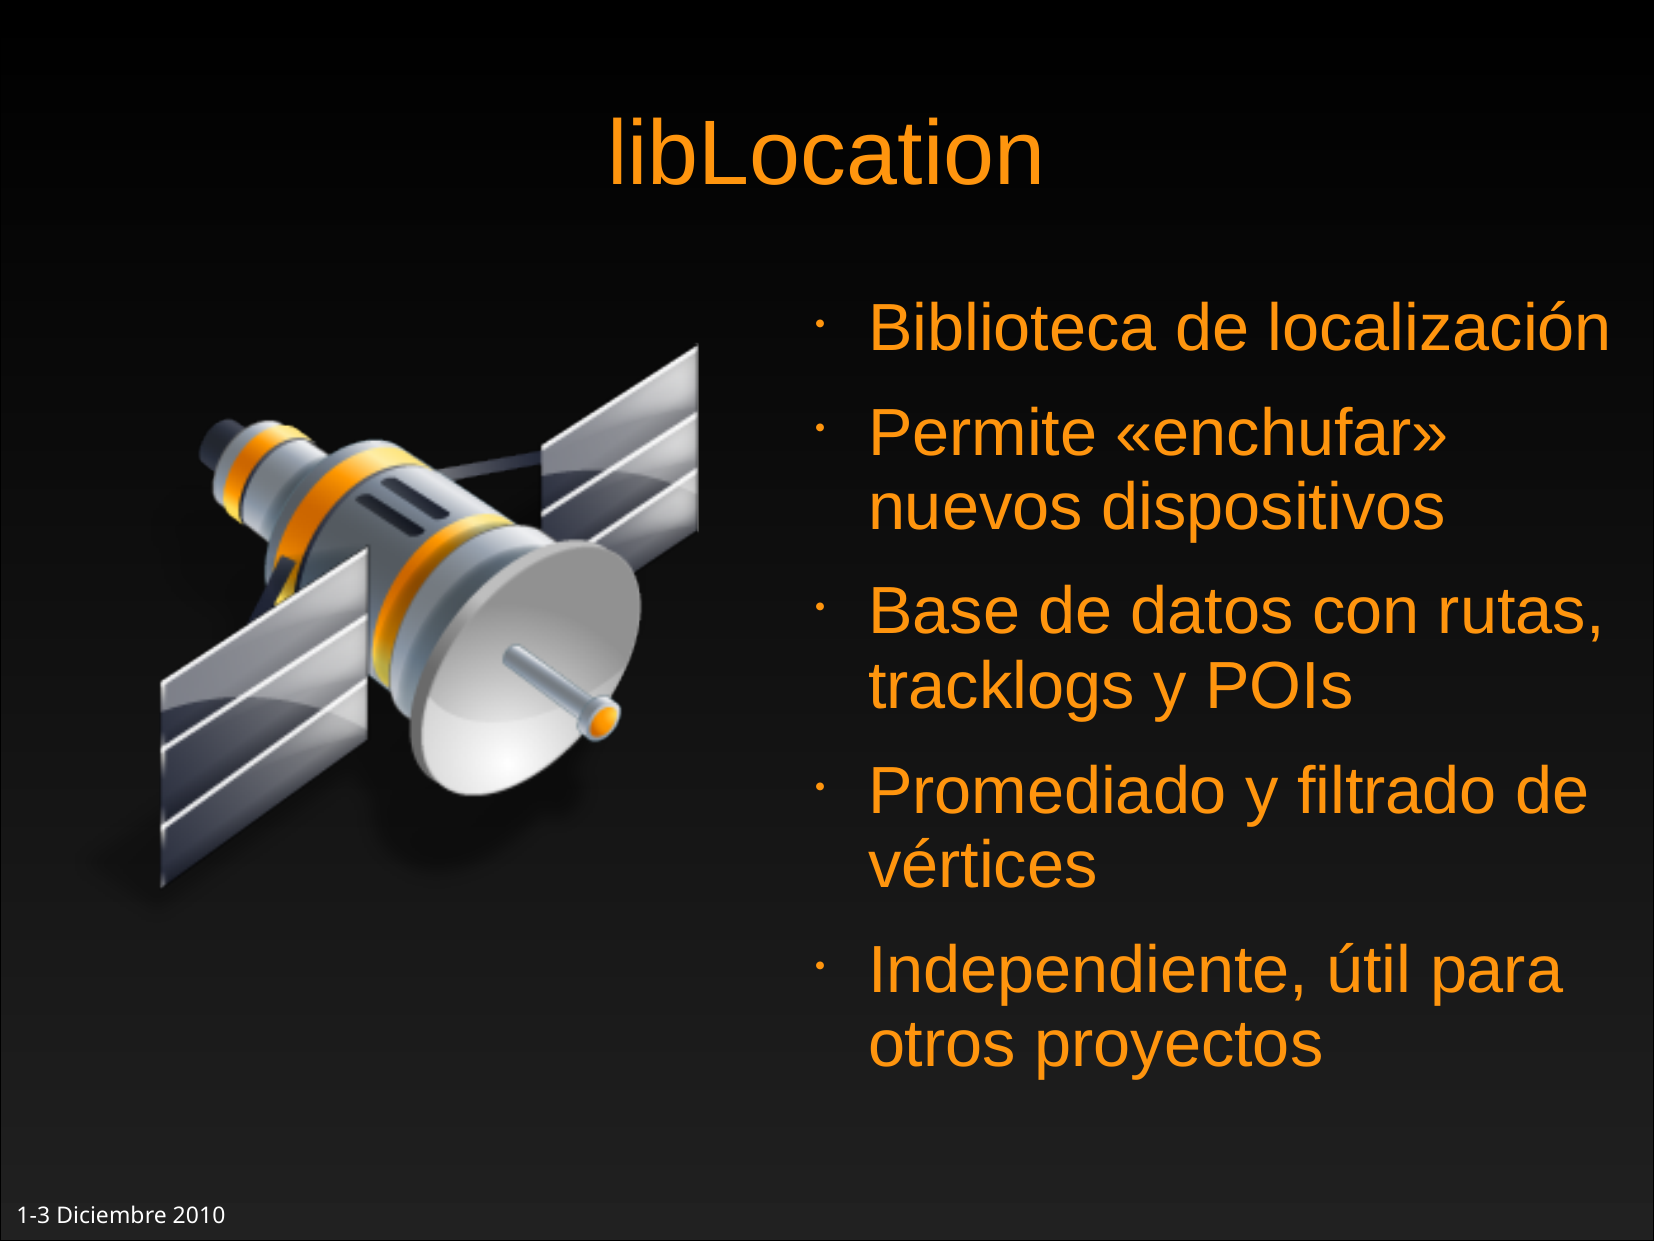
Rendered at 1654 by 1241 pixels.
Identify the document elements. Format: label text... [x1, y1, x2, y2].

picture [59, 324, 709, 975]
title libLocation [82, 56, 1571, 250]
list Biblioteca de localización Permite «enchufar» nuevos dispositivos Base de datos con rutas, tracklogs y POIs Promediado y filtrado de vértices Independiente, útil para otros proyectos [797, 290, 1625, 1094]
